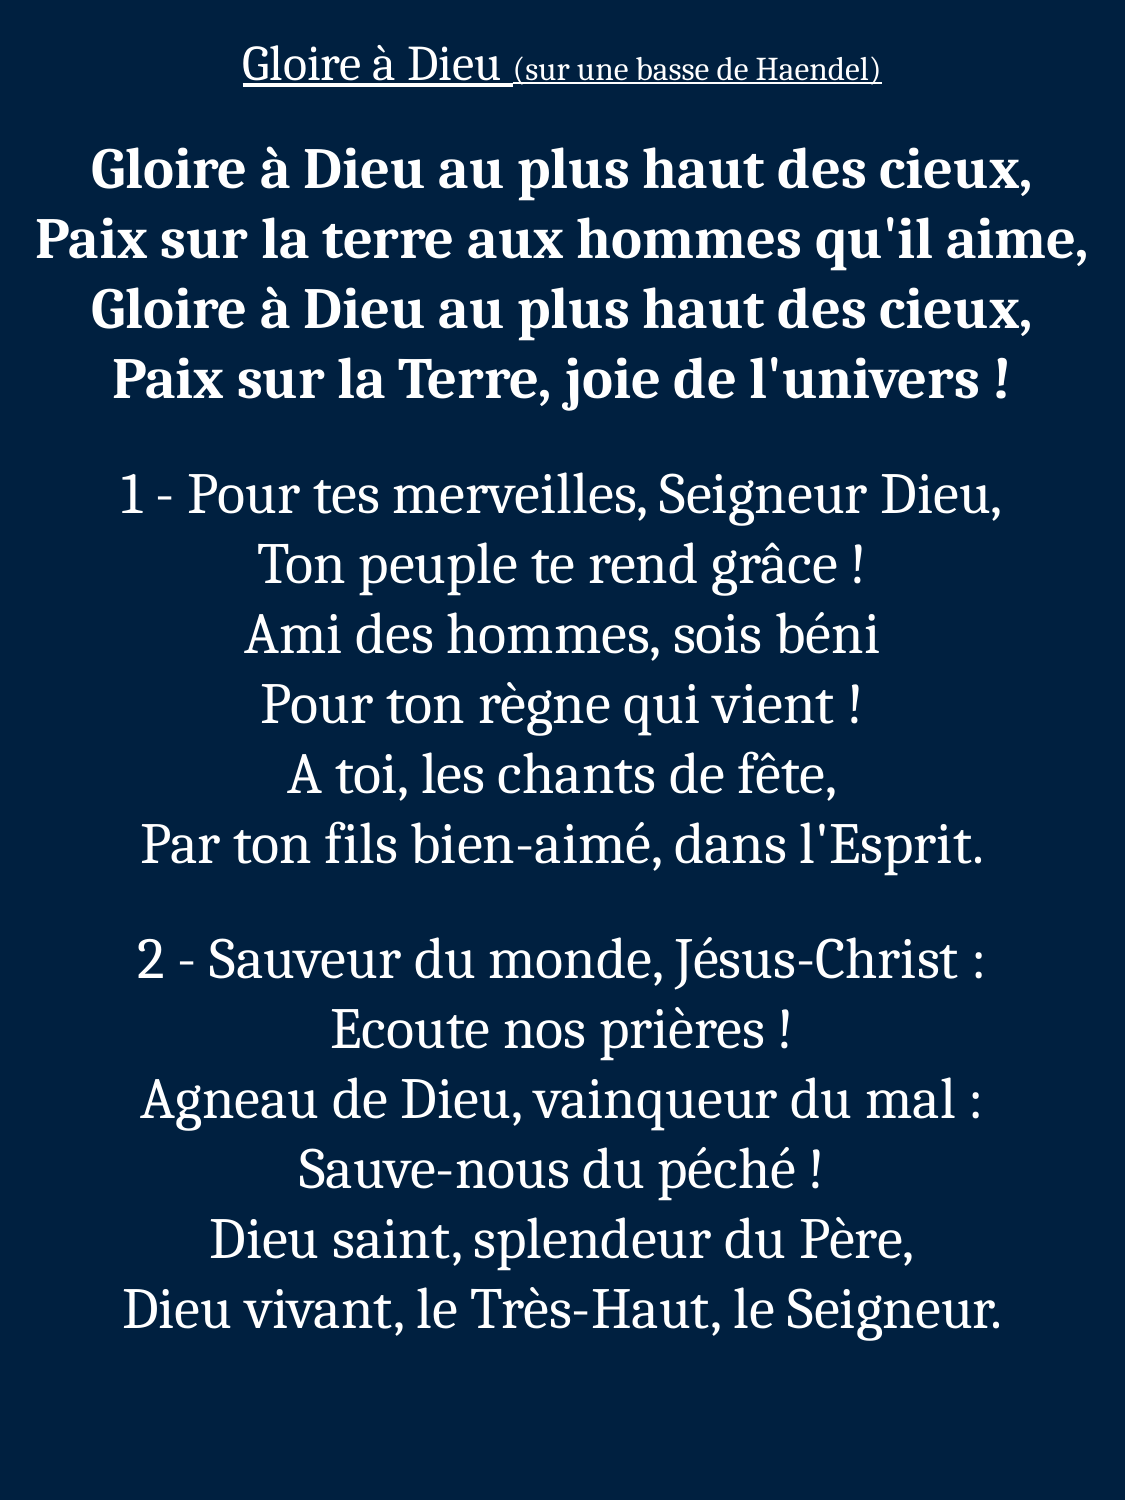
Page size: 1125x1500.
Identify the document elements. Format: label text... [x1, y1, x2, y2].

text_box Gloire à Dieu (sur une basse de Haendel) Gloire à Dieu au plus haut des cieux, Paix sur la terre aux hommes qu'il aime, Gloire à Dieu au plus haut des cieux, Paix sur la Terre, joie de l'univers ! 1 - Pour tes merveilles, Seigneur Dieu, Ton peuple te rend grâce ! Ami des hommes, sois béni Pour ton règne qui vient ! A toi, les chants de fête, Par ton fils bien-aimé, dans l'Esprit. 2 - Sauveur du monde, Jésus-Christ : Ecoute nos prières ! Agneau de Dieu, vainqueur du mal : Sauve-nous du péché ! Dieu saint, splendeur du Père, Dieu vivant, le Très-Haut, le Seigneur. [13, 22, 1112, 1398]
